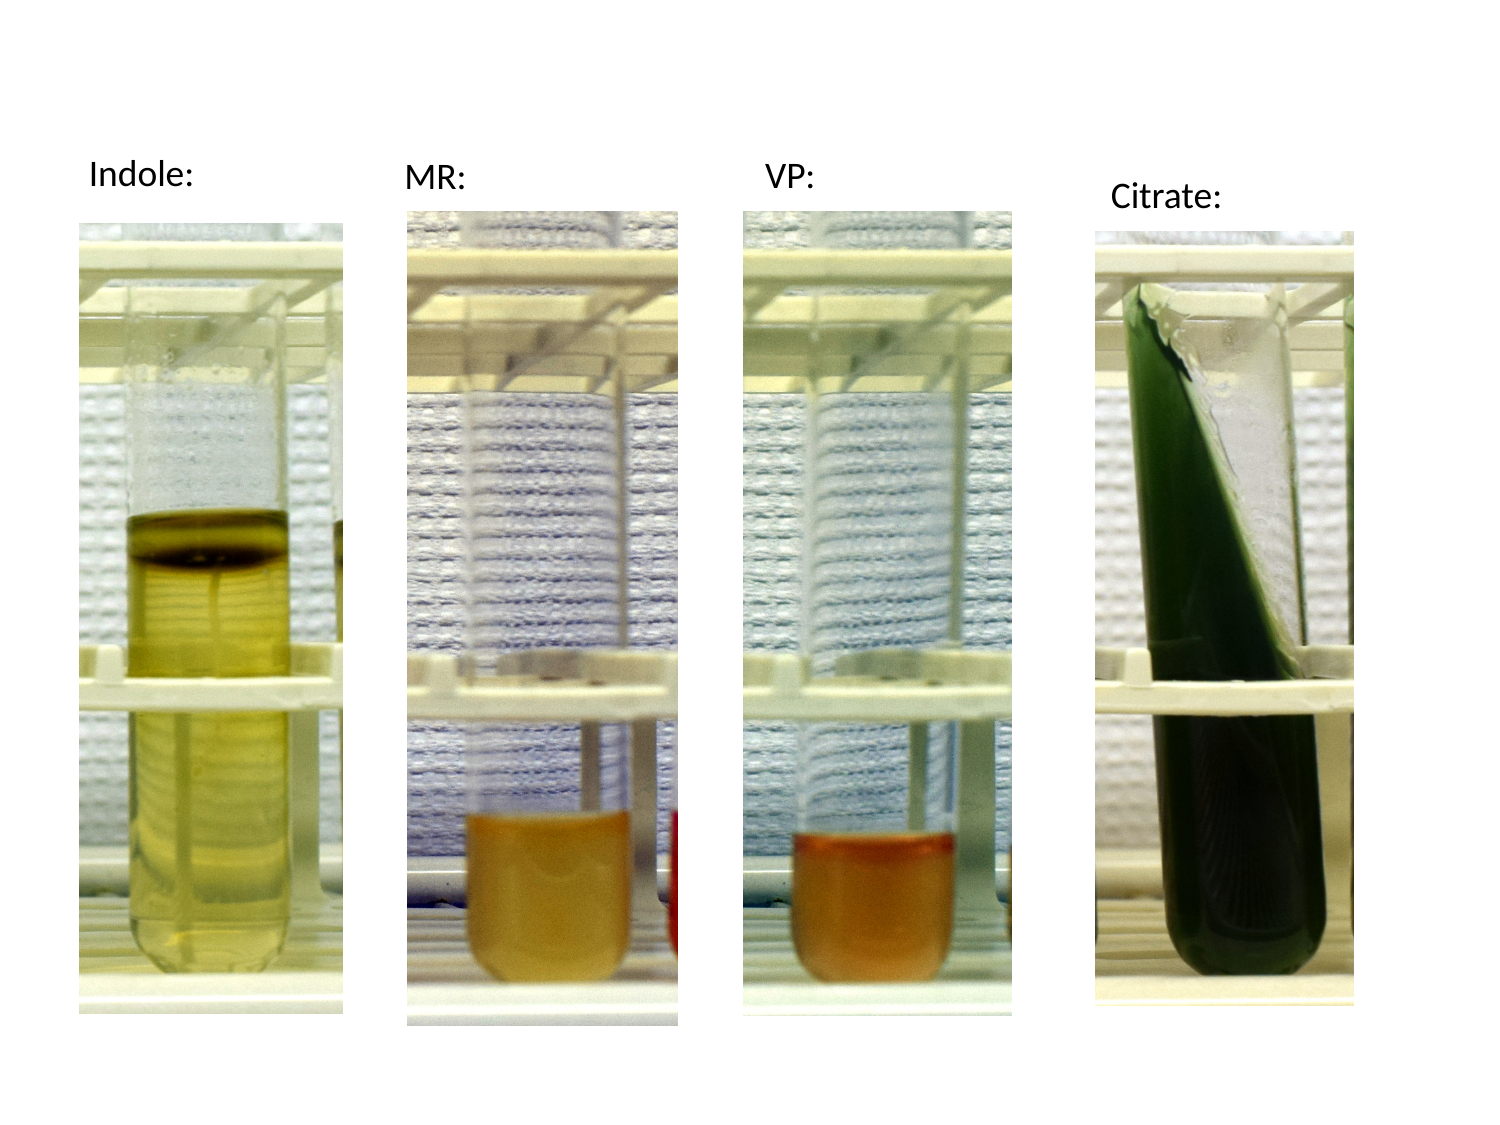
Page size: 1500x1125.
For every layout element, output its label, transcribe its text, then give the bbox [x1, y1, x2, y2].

text_box Indole: [73, 141, 212, 202]
text_box Citrate: [1095, 163, 1240, 224]
text_box VP: [750, 143, 832, 205]
text_box MR: [389, 144, 483, 205]
picture [1095, 231, 1354, 1006]
picture [407, 211, 678, 1026]
picture [79, 223, 343, 1014]
picture [743, 211, 1012, 1016]
